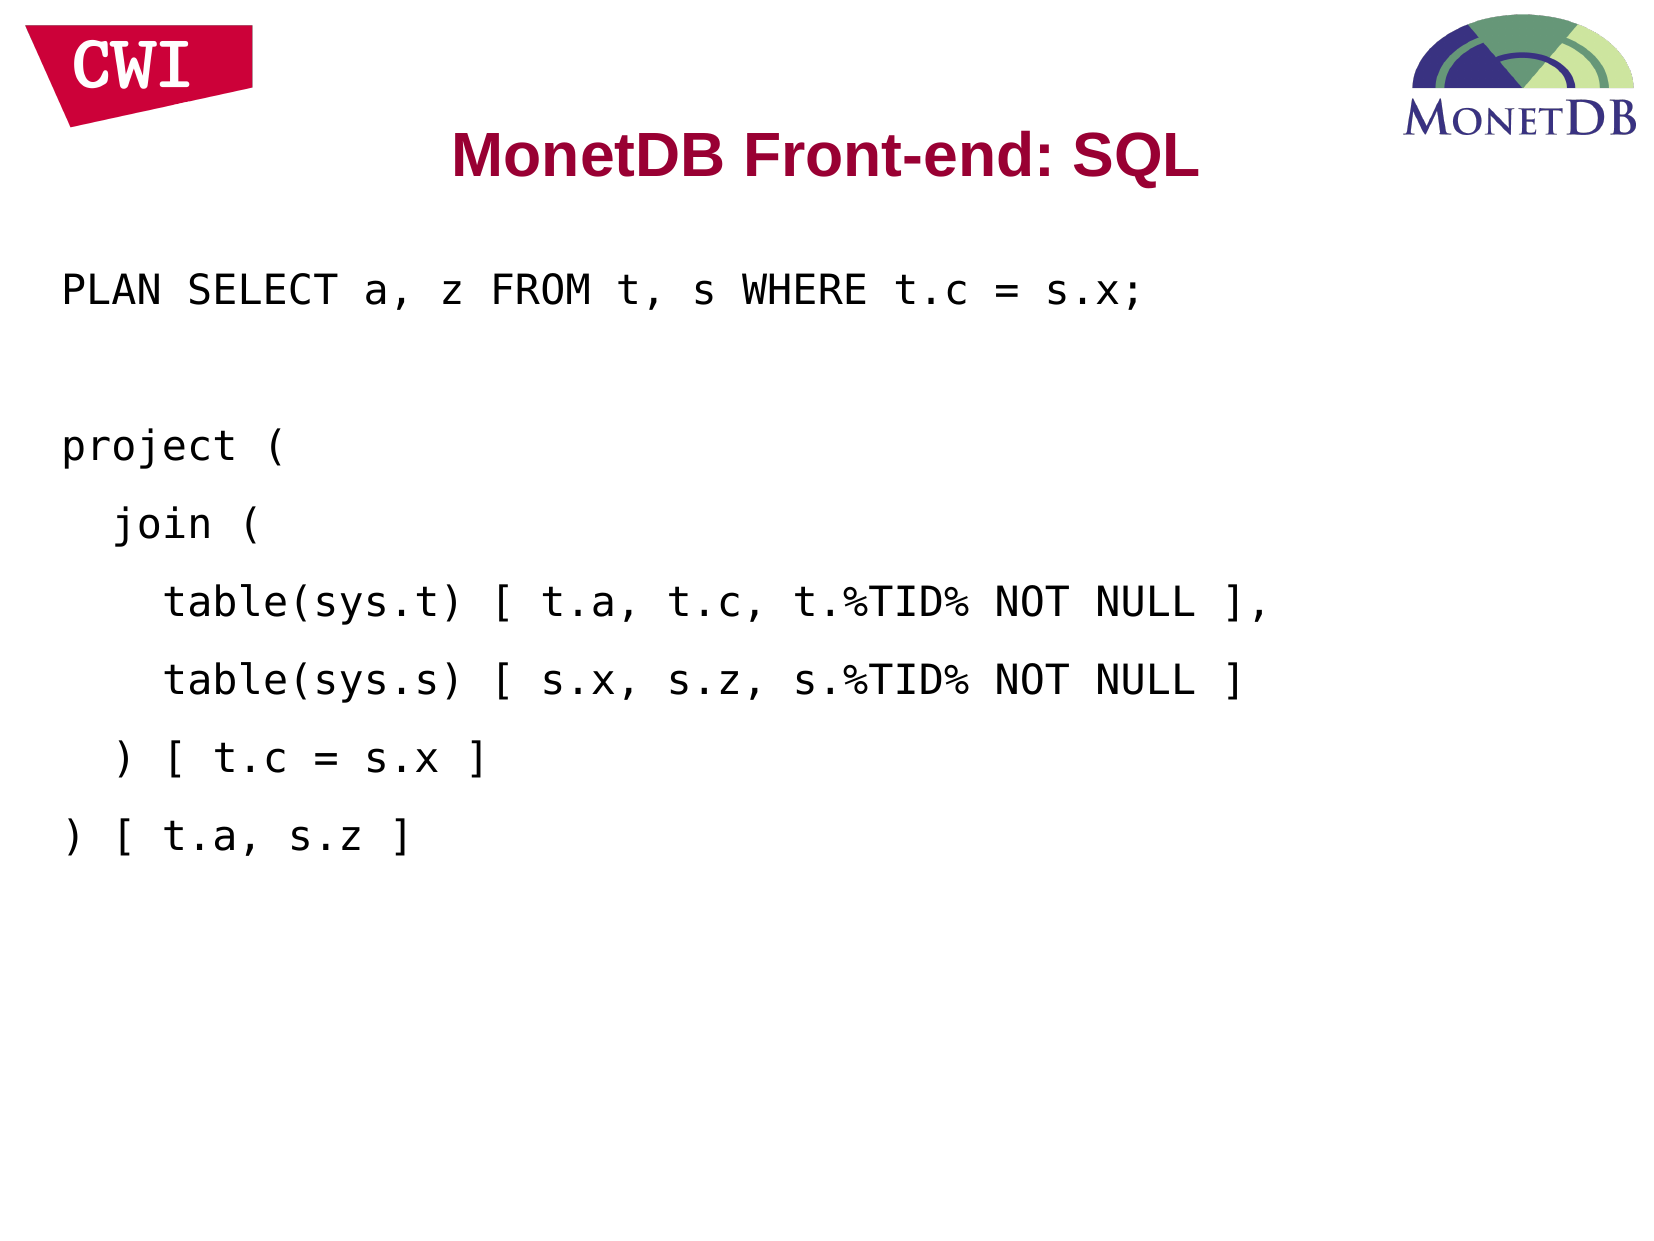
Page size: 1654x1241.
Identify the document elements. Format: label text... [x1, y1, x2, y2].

text_box MonetDB Front-end: SQL [0, 105, 1654, 210]
picture [1403, 14, 1636, 105]
picture [0, 0, 278, 105]
list PLAN SELECT a, z FROM t, s WHERE t.c = s.x; project ( join ( table(sys.t) [ t.a, t.c, t.%TID% NOT NULL ], table(sys.s) [ s.x, s.z, s.%TID% NOT NULL ] ) [ t.c = s.x ] ) [ t.a, s.z ] [46, 258, 1654, 1222]
